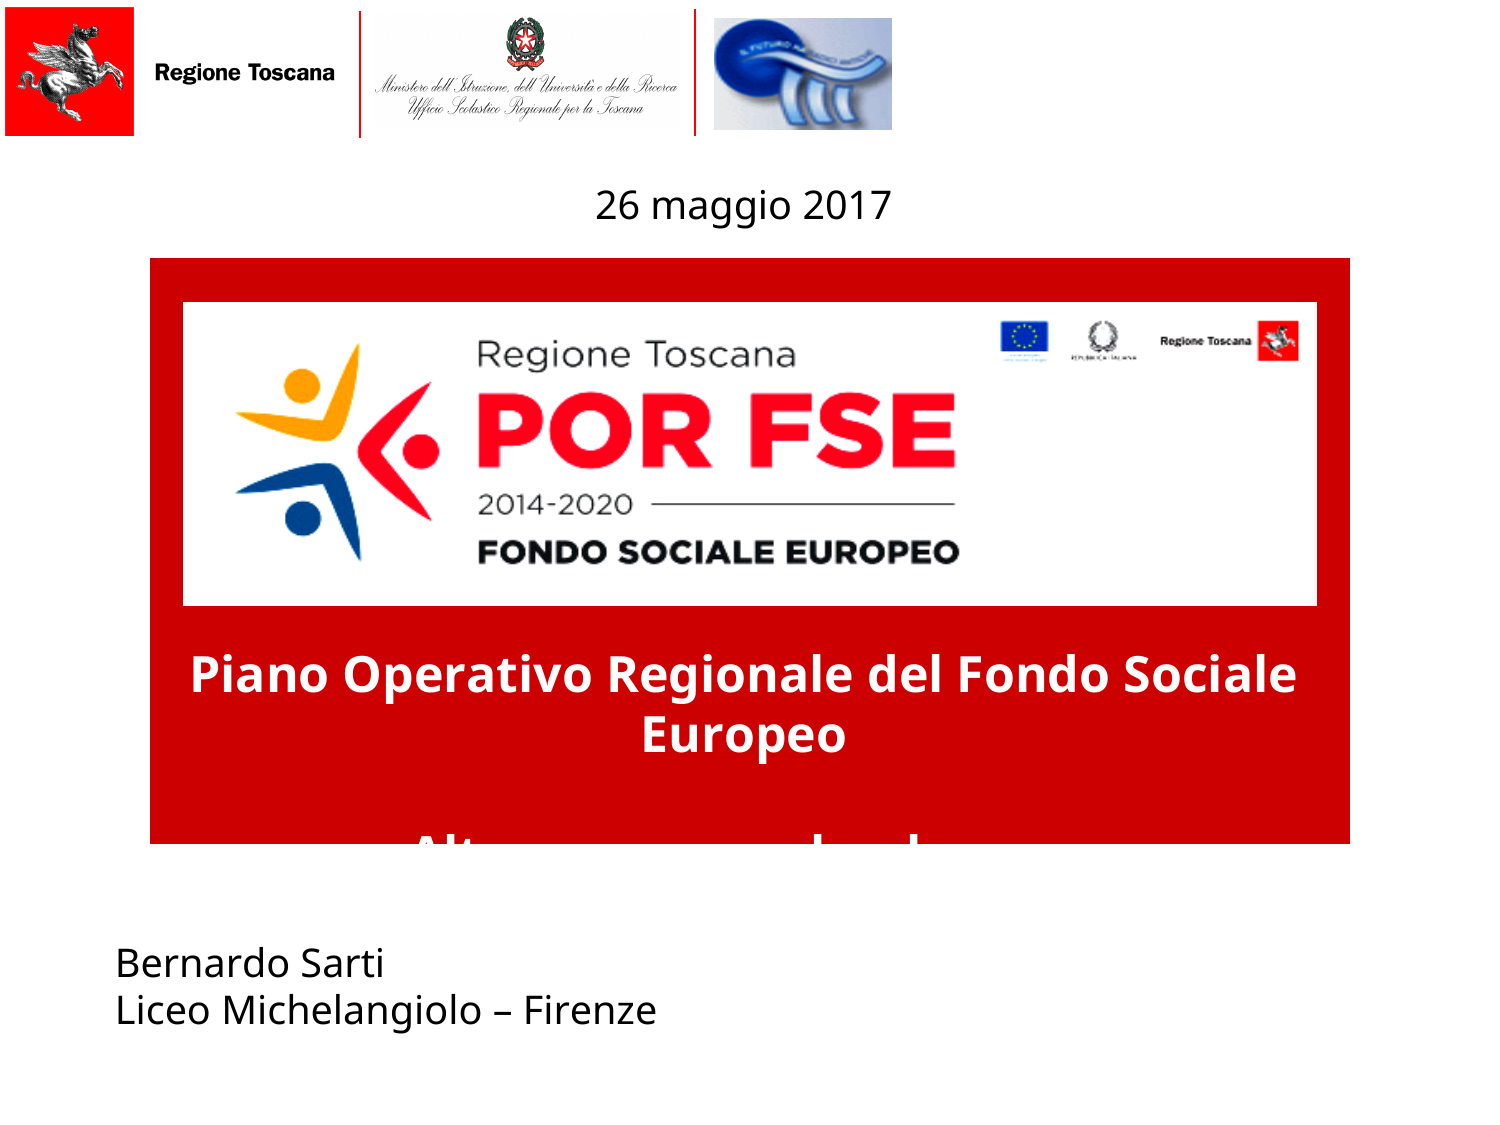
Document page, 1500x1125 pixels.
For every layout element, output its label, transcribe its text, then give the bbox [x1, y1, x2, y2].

picture [714, 19, 892, 130]
picture [372, 12, 680, 126]
picture [5, 7, 337, 136]
text_box 26 maggio 2017 Piano Operativo Regionale del Fondo Sociale Europeo Alternanza scuola – lavoro Bernardo Sarti Liceo Michelangiolo – Firenze [100, 172, 1388, 1096]
